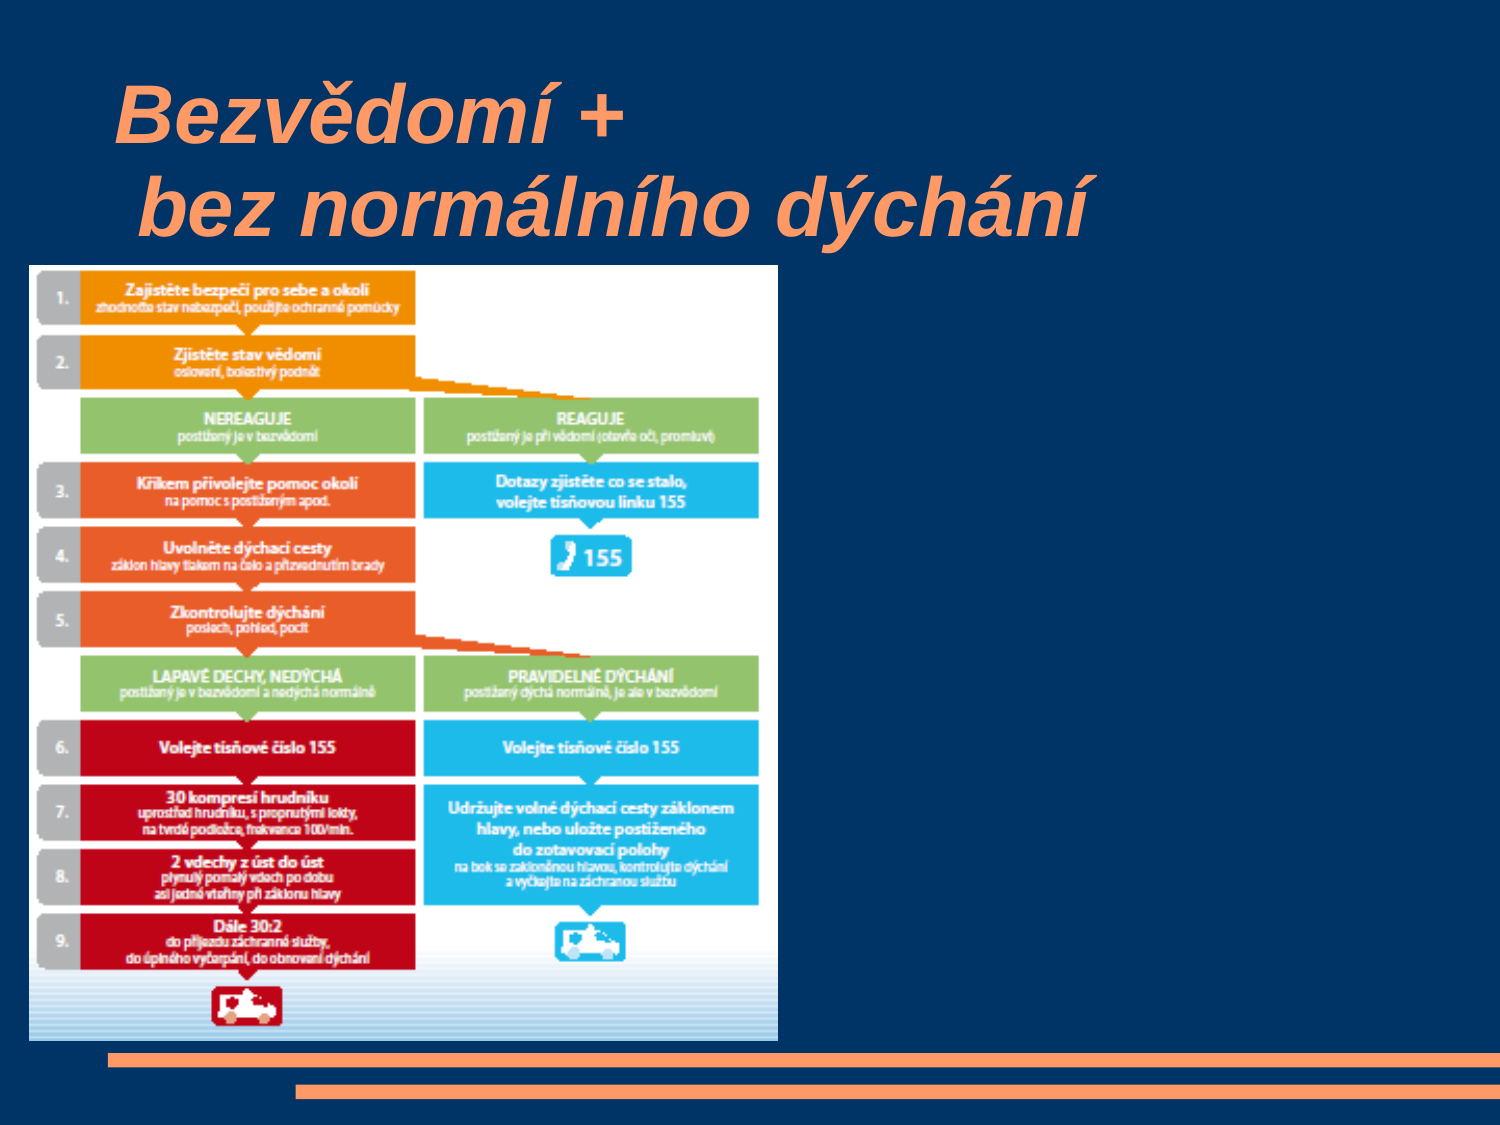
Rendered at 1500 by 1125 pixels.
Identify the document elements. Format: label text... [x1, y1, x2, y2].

picture [29, 265, 778, 1041]
title Bezvědomí + bez normálního dýchání [114, 59, 1388, 265]
